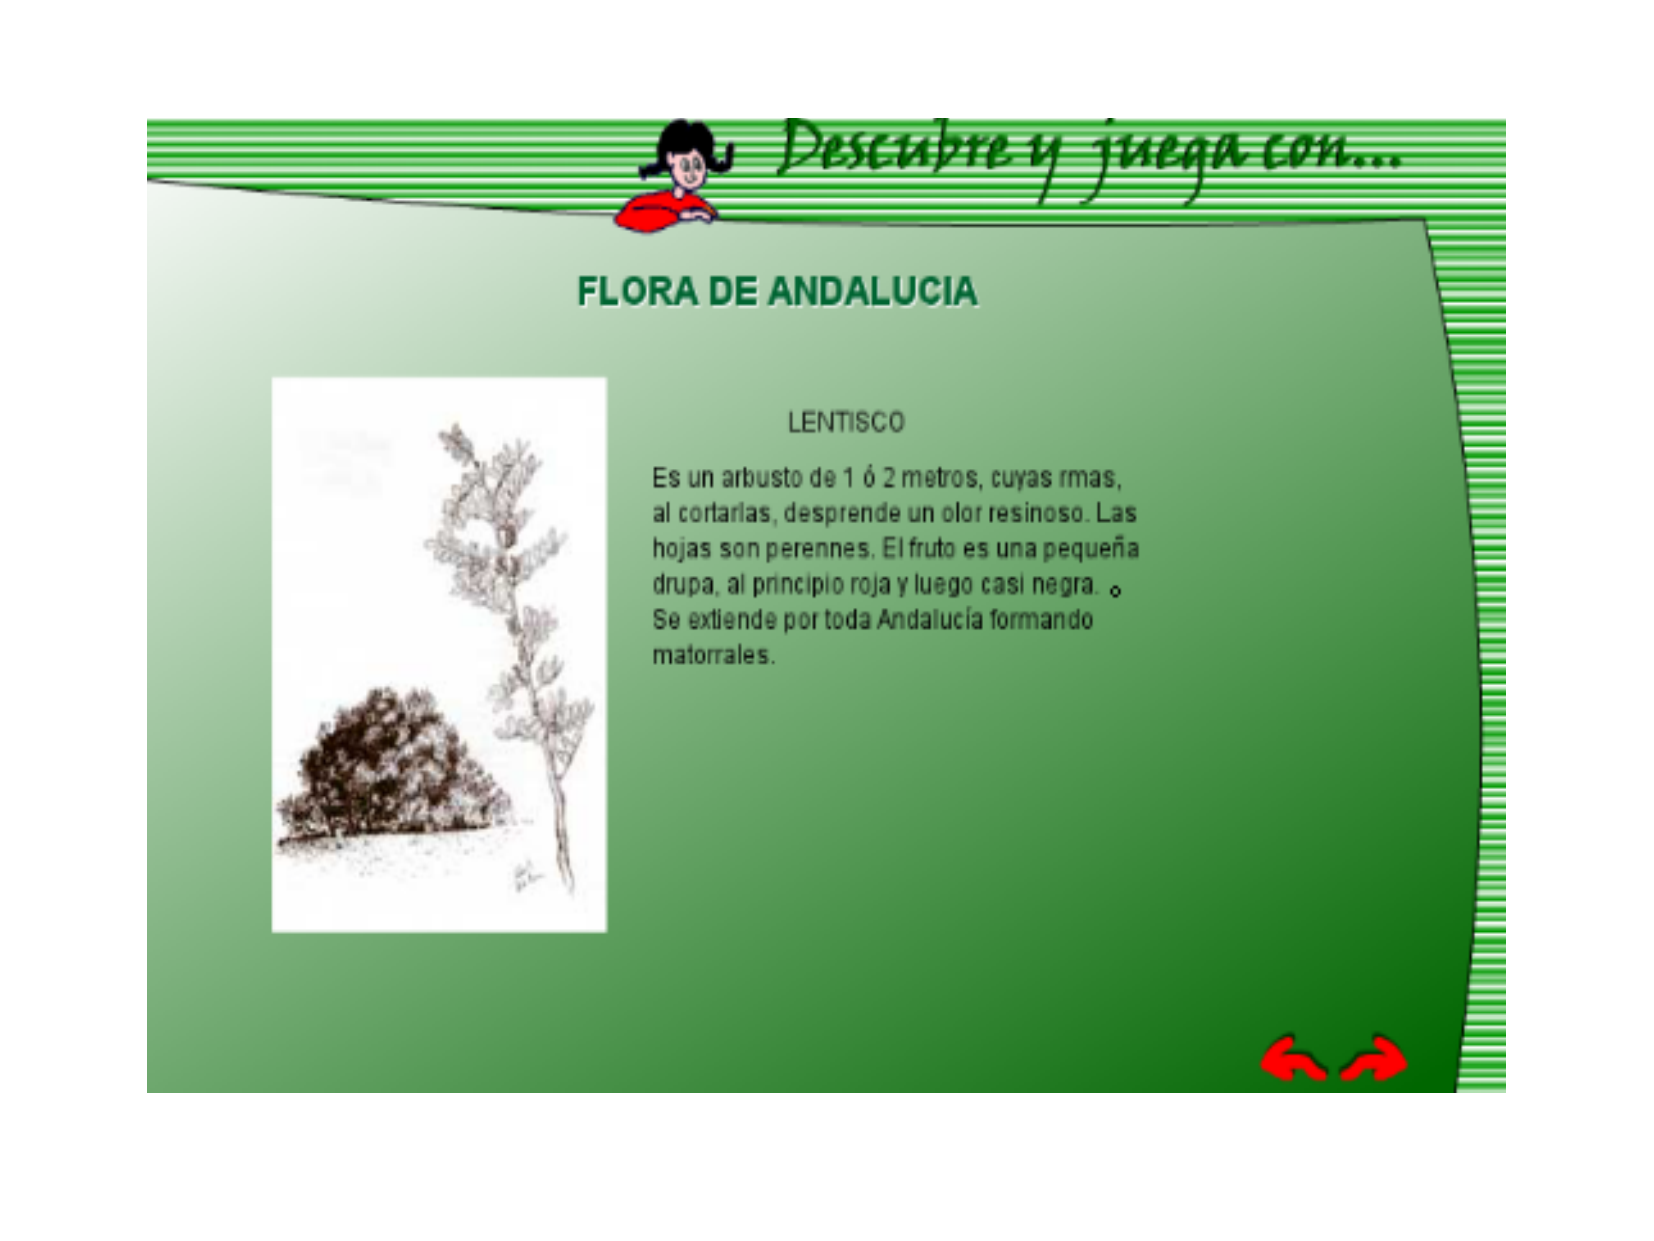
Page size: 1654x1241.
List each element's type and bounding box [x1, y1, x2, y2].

picture [147, 118, 1506, 1093]
